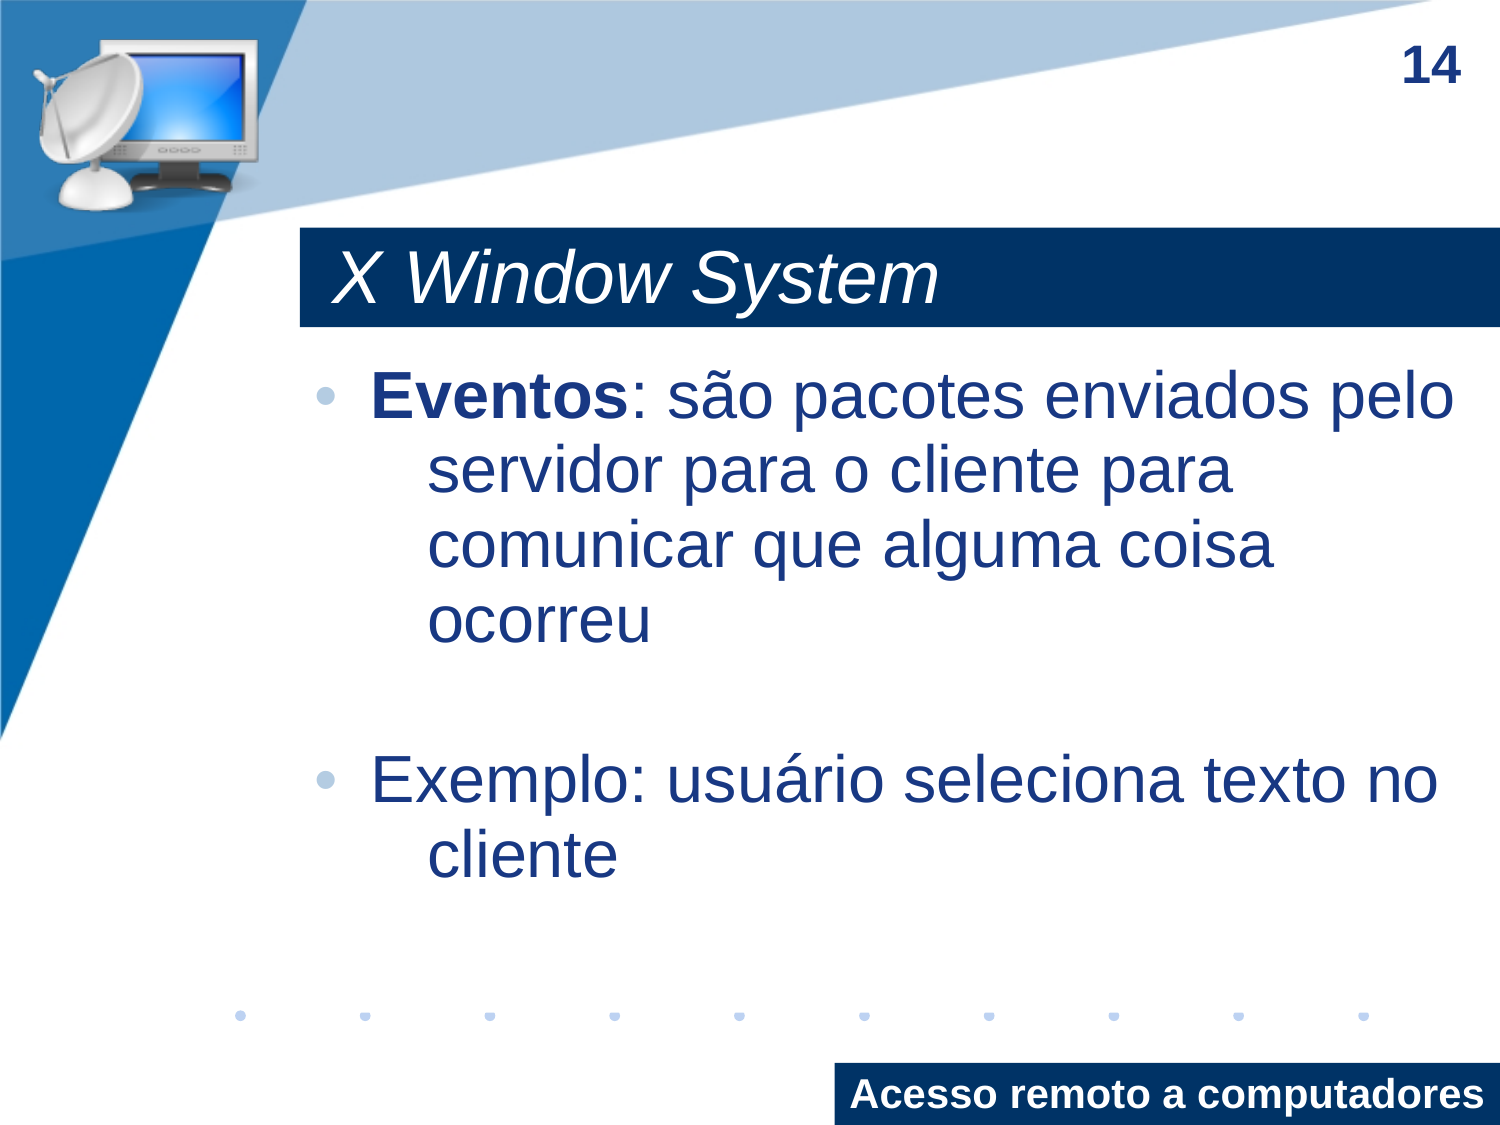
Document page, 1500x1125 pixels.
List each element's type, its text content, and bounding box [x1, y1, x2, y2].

picture [0, 0, 1500, 842]
list Eventos: são pacotes enviados pelo servidor para o cliente para comunicar que alguma coisa ocorreu Exemplo: usuário seleciona texto no cliente [299, 350, 1477, 1013]
title X Window System [299, 227, 1500, 328]
